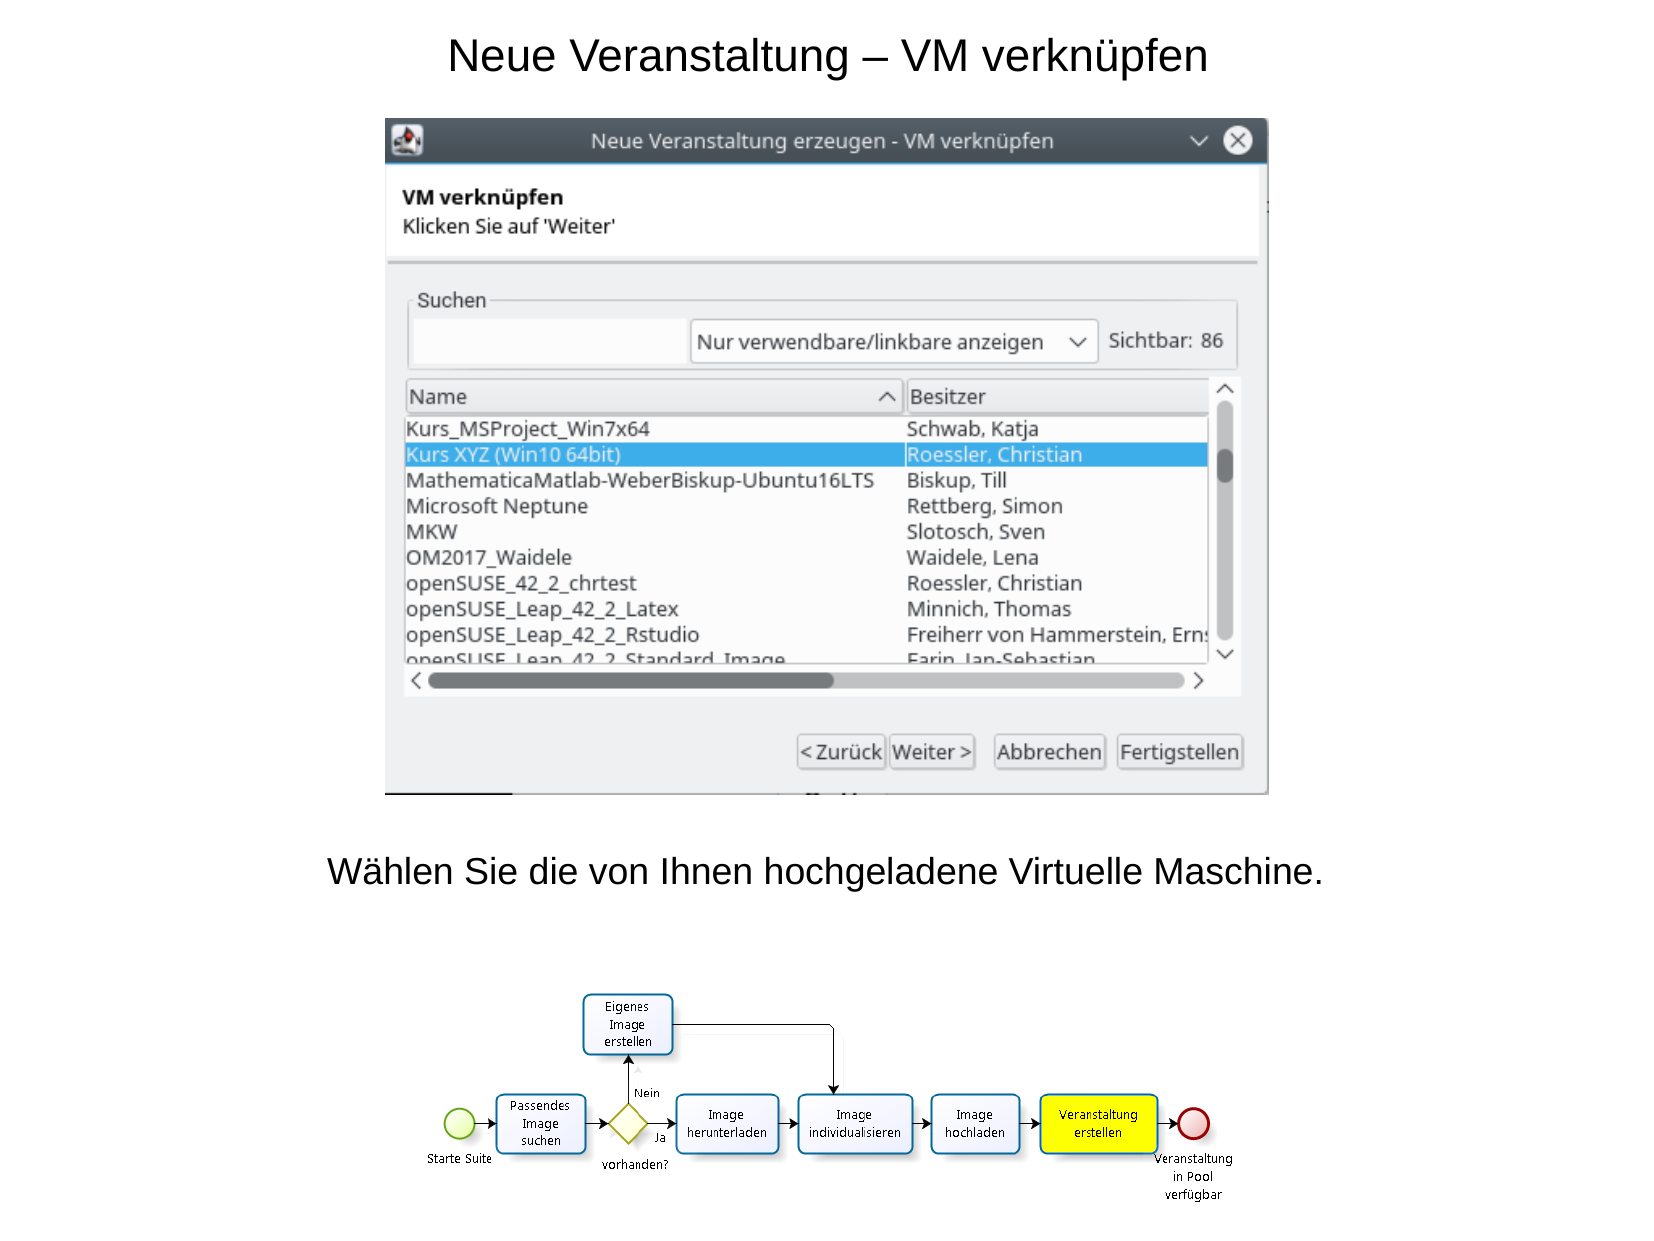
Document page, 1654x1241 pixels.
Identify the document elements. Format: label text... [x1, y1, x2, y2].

picture [385, 118, 1269, 795]
picture [413, 977, 1241, 1216]
text_box Wählen Sie die von Ihnen hochgeladene Virtuelle Maschine. [312, 843, 1342, 904]
title Neue Veranstaltung – VM verknüpfen [84, 3, 1573, 108]
